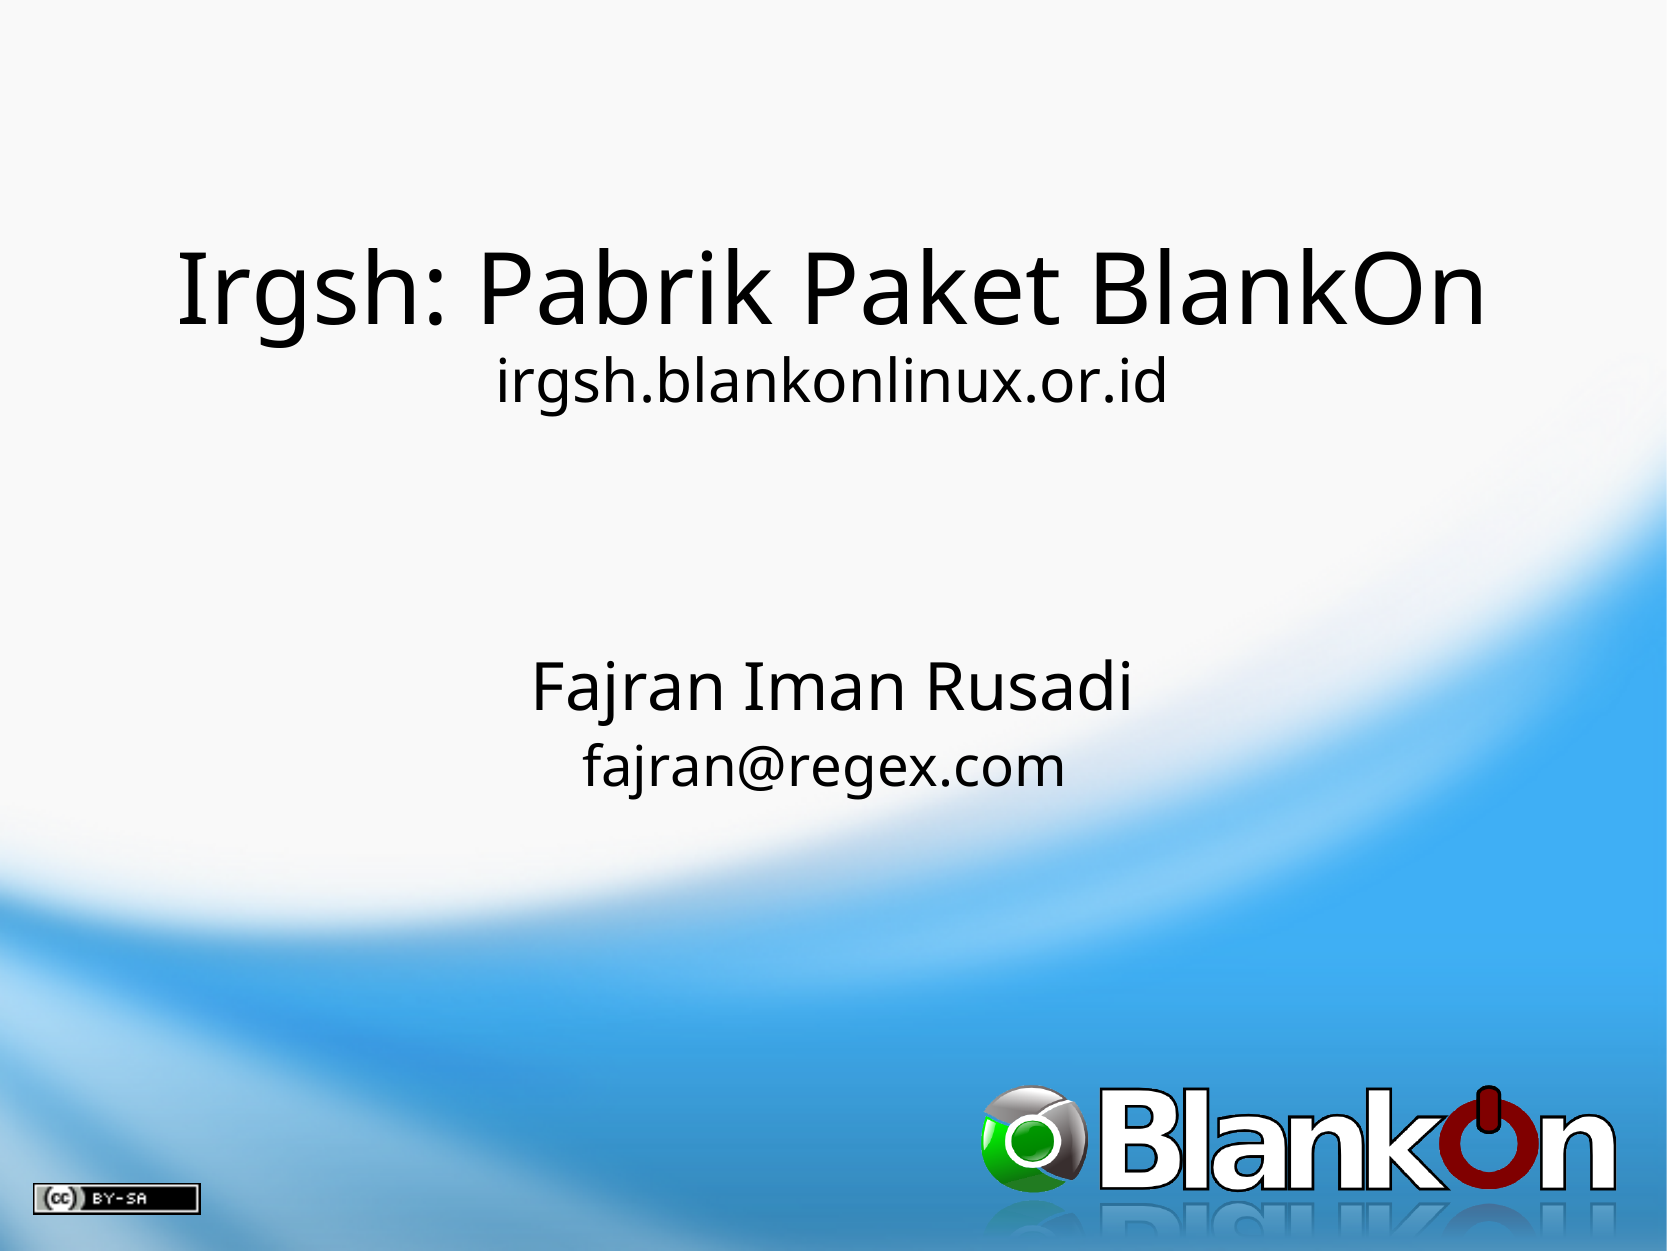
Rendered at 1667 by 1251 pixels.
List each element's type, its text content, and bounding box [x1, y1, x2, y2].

title Irgsh: Pabrik Paket BlankOn irgsh.blankonlinux.or.id [140, 233, 1527, 469]
subtitle Fajran Iman Rusadi fajran@regex.com [290, 649, 1376, 813]
picture [0, 0, 1667, 1251]
